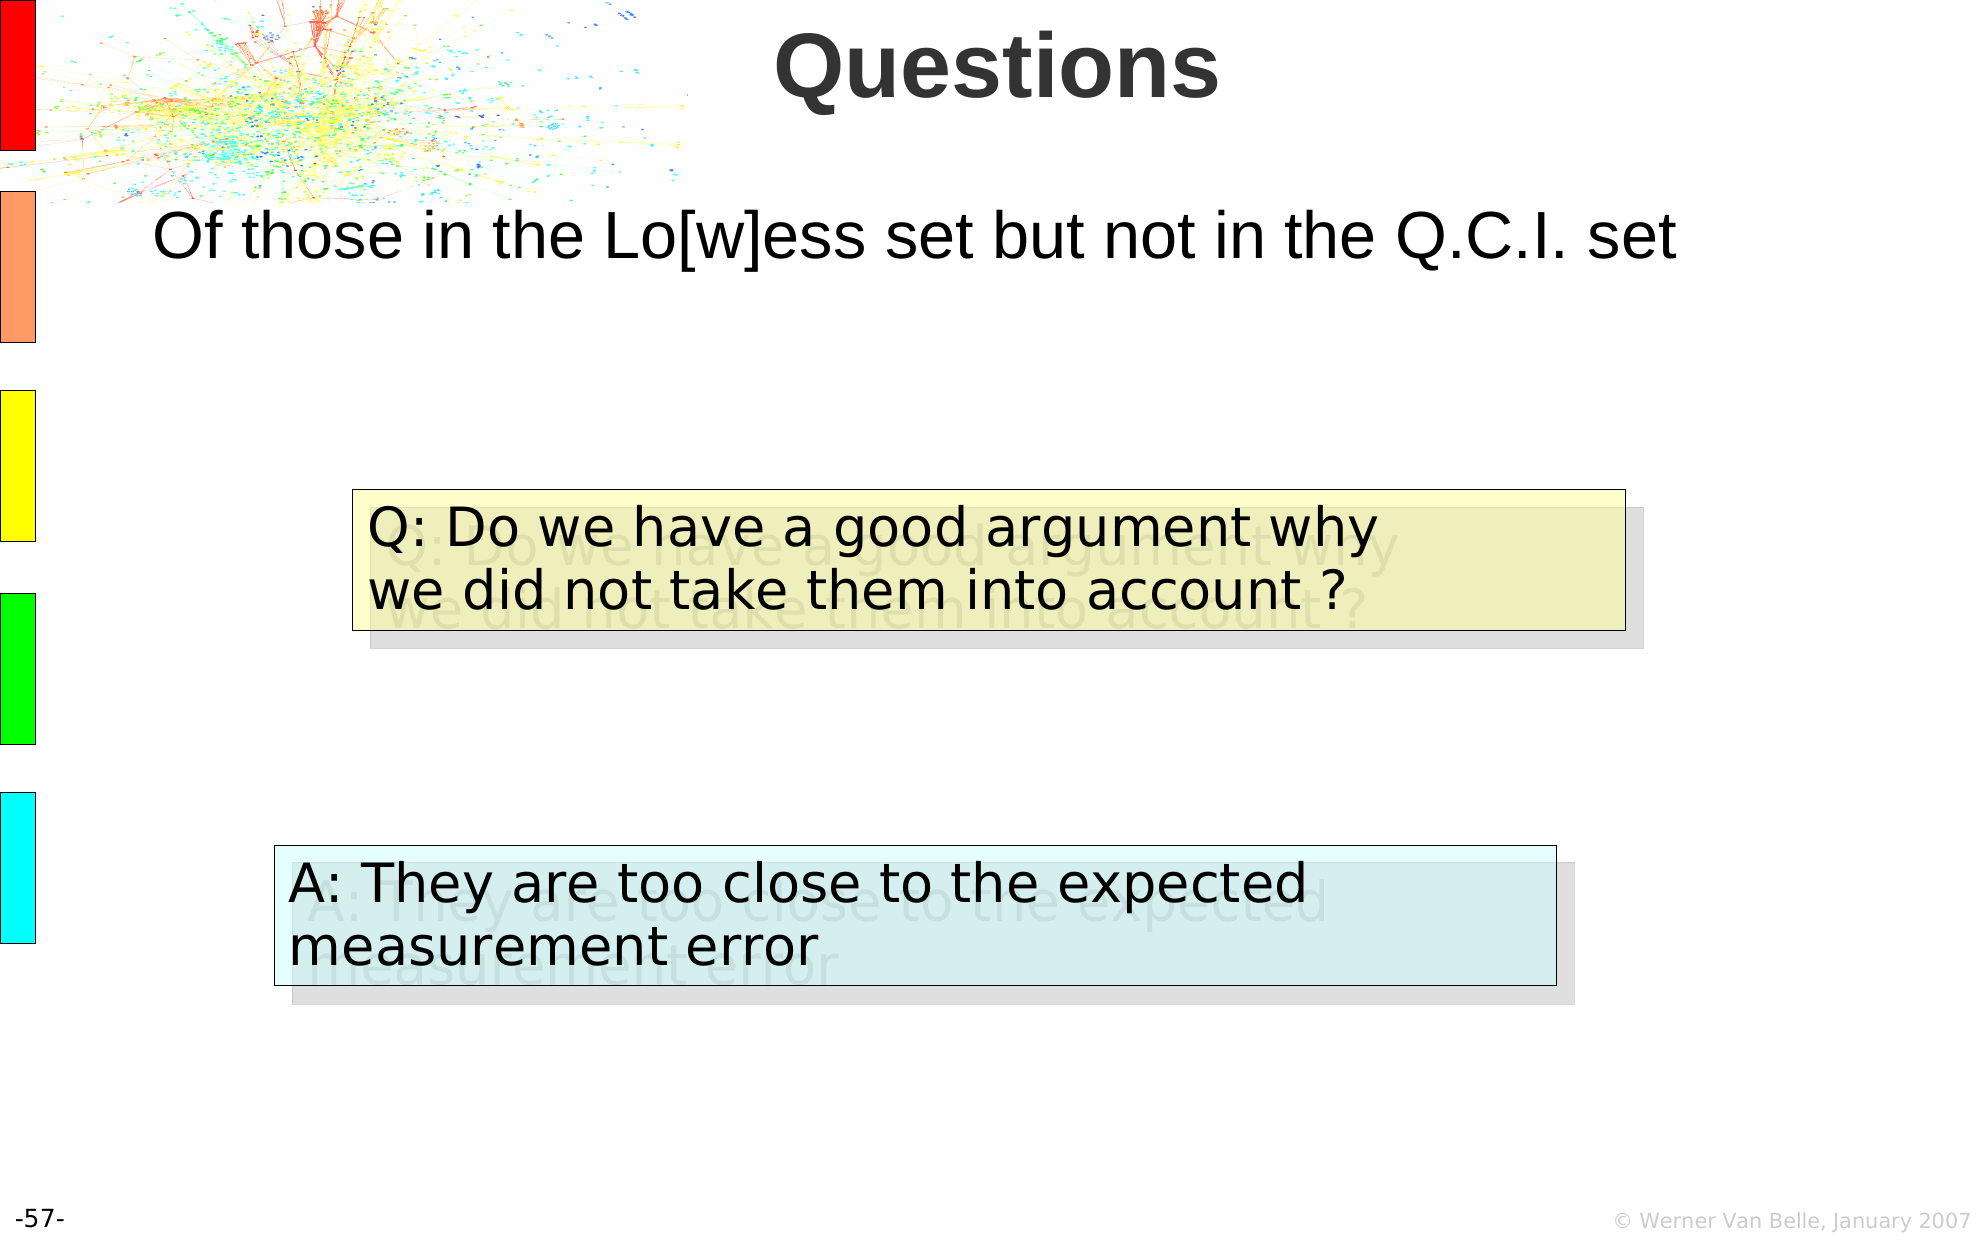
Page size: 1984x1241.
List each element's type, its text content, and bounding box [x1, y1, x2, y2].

list Of those in the Lo[w]ess set but not in the Q.C.I. set [134, 197, 1935, 1167]
text_box Q: Do we have a good argument why we did not take them into account ? [352, 489, 1626, 631]
title Questions [150, 0, 1845, 133]
text_box A: They are too close to the expected measurement error [274, 845, 1557, 986]
title Gene Expression [0, 0, 688, 203]
